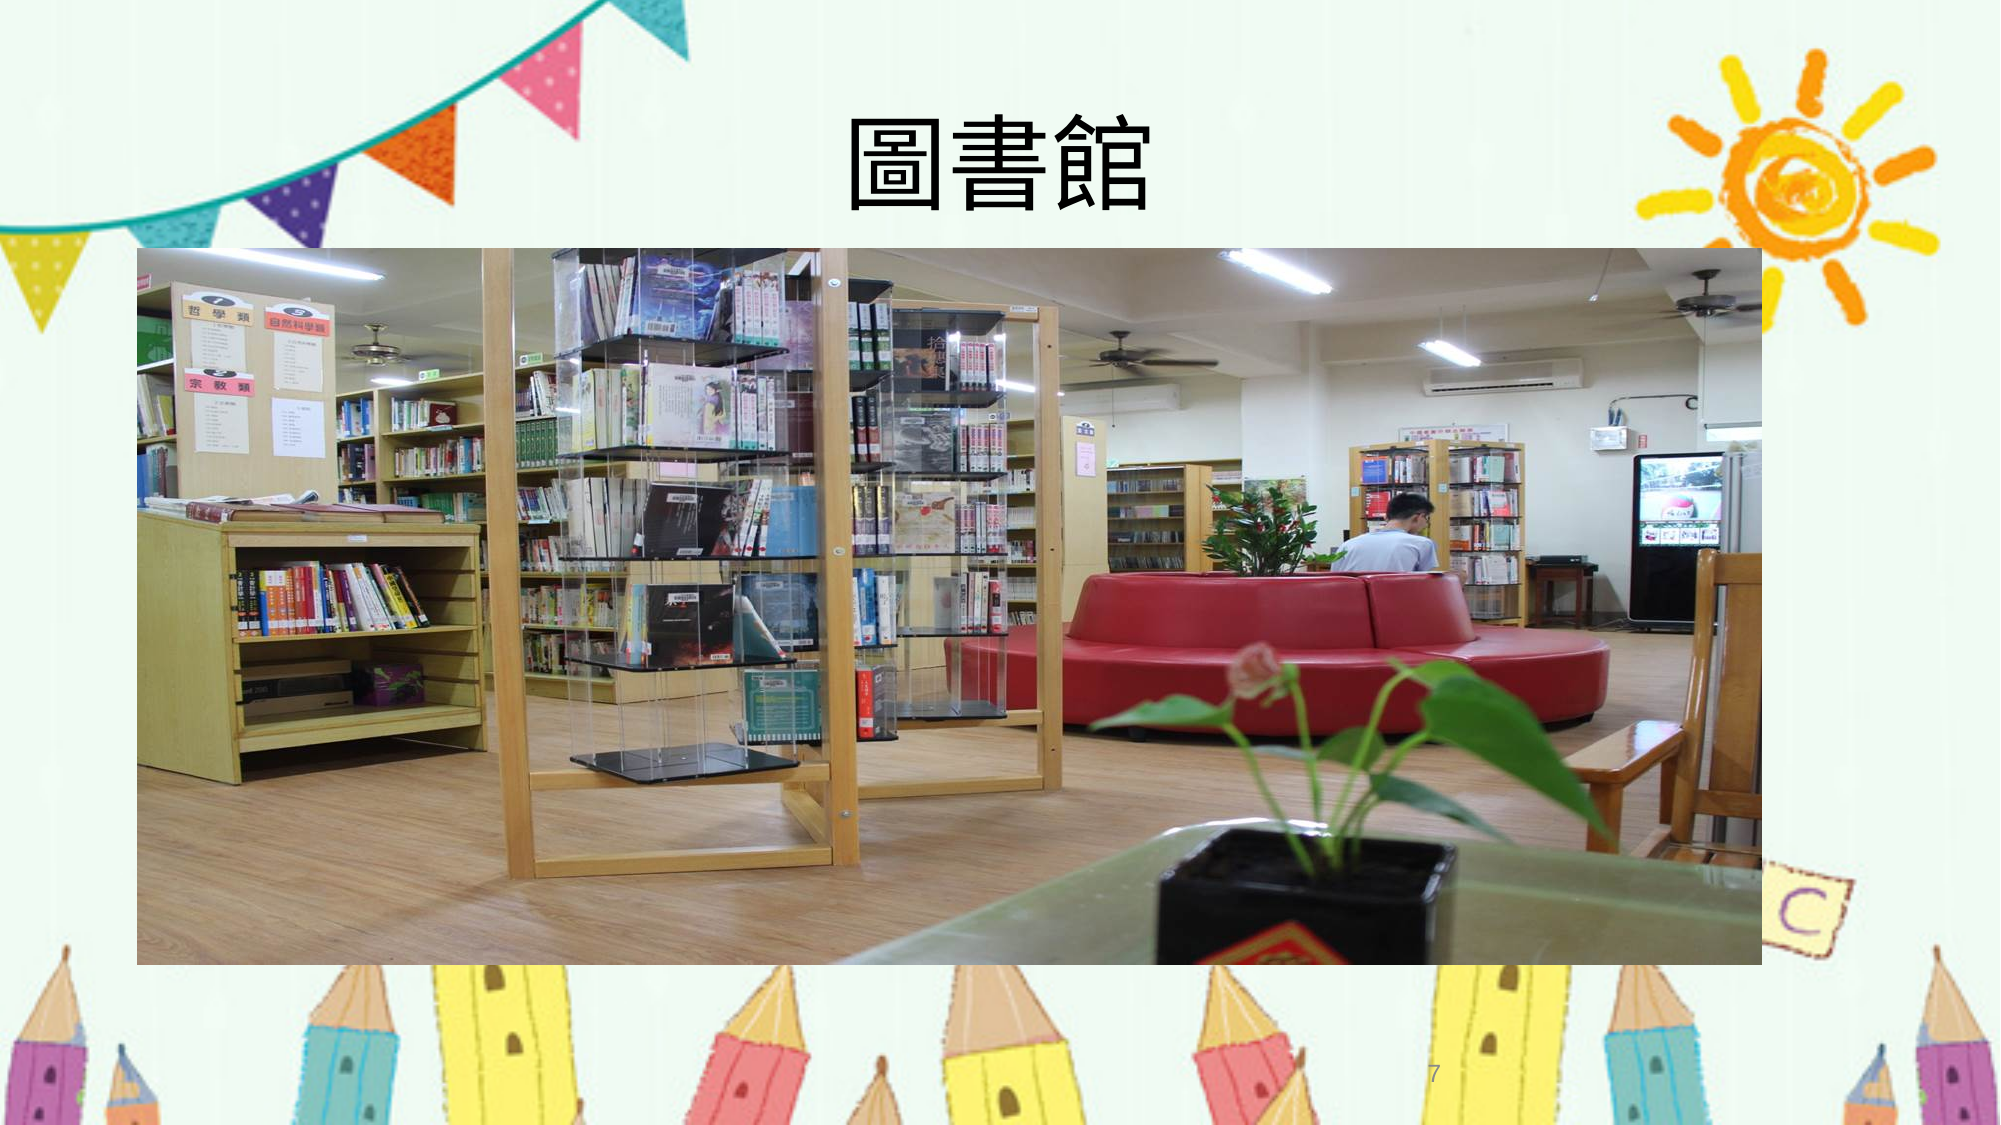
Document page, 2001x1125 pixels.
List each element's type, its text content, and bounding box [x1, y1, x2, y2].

picture [0, 0, 2000, 1125]
title 圖書館 [137, 59, 1863, 278]
text_box 7 [1412, 1042, 1863, 1103]
